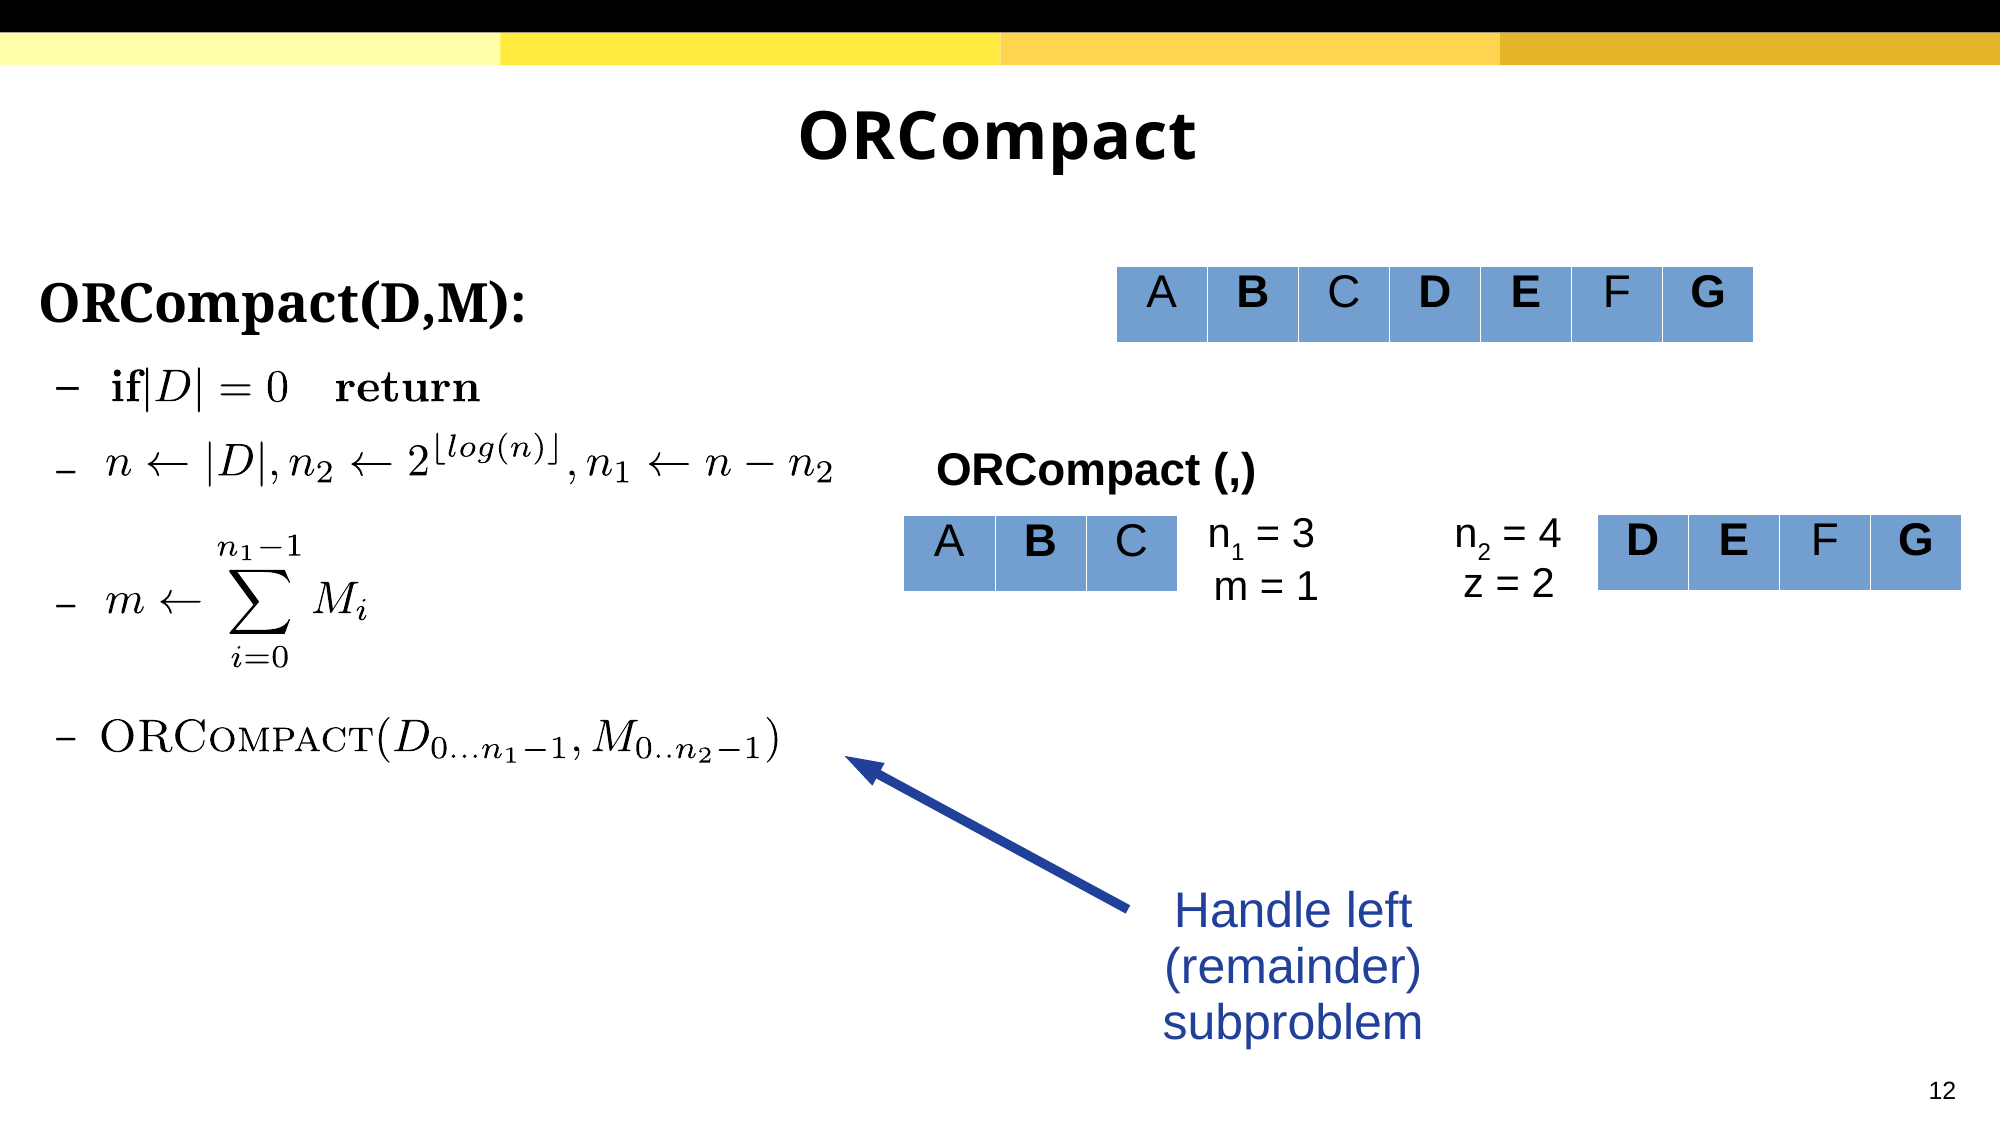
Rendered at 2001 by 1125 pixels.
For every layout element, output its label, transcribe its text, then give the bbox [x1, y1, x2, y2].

text_box 12 [1913, 1069, 1972, 1113]
table_header A [904, 516, 995, 591]
table_header A [1117, 267, 1207, 342]
table_header D [1390, 267, 1480, 342]
text_box [106, 432, 832, 487]
text_box [100, 716, 778, 763]
list ORCompact(D,M): [0, 166, 1689, 1081]
table_header B [1208, 267, 1298, 342]
title ORCompact [48, 65, 1947, 213]
text_box m = 1 [1198, 555, 1334, 617]
text_box n1 = 3 [1192, 502, 1331, 574]
text_box n2 = 4 [1439, 501, 1577, 574]
table_header C [1299, 267, 1389, 342]
table_header G [1663, 267, 1753, 342]
table_header C [1087, 516, 1177, 591]
text_box [112, 366, 480, 413]
table_header B [996, 516, 1086, 591]
text_box z = 2 [1448, 552, 1570, 615]
table_header F [1780, 515, 1870, 590]
table_header E [1481, 267, 1571, 342]
table_header E [1689, 515, 1779, 590]
table_header G [1871, 515, 1961, 590]
text_box [106, 534, 367, 668]
text_box ORCompact (,) [921, 437, 1272, 504]
table_header F [1572, 267, 1662, 342]
text_box Handle left (remainder) subproblem [1074, 874, 1512, 1058]
table_header D [1598, 515, 1688, 590]
